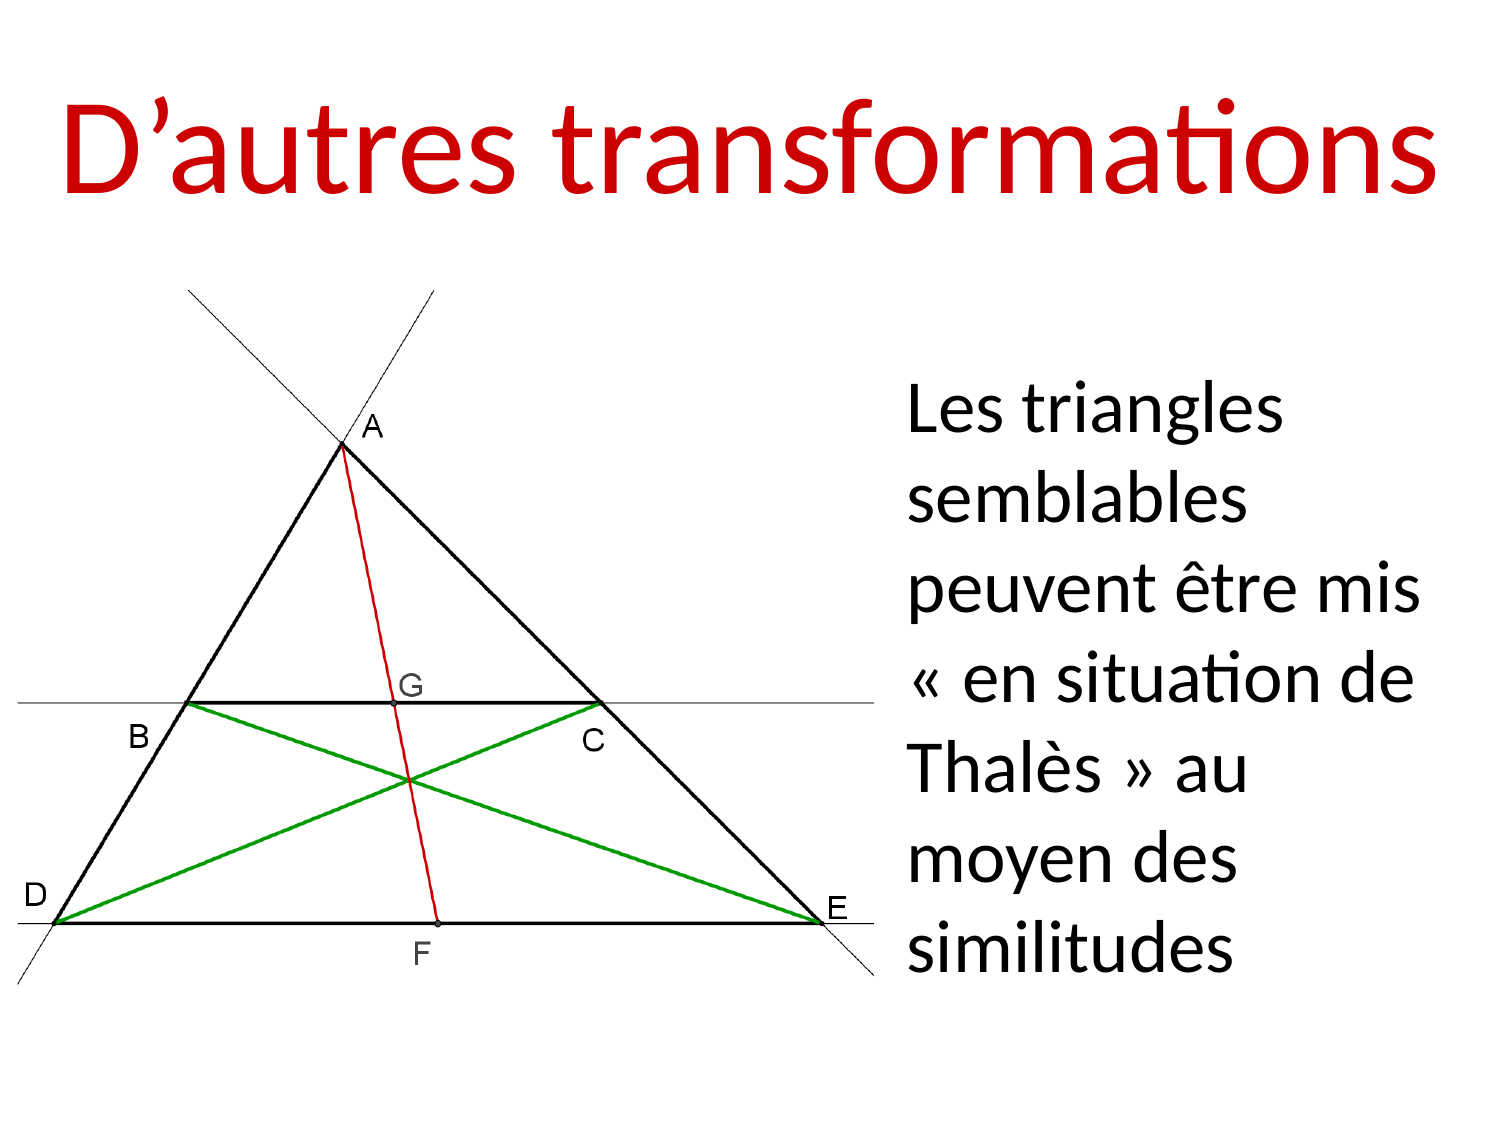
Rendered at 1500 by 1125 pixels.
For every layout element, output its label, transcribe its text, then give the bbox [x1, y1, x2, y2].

picture [17, 290, 874, 1036]
text_box Les triangles semblables peuvent être mis « en situation de Thalès » au moyen des similitudes [891, 349, 1471, 1002]
title D’autres transformations [0, 45, 1500, 233]
